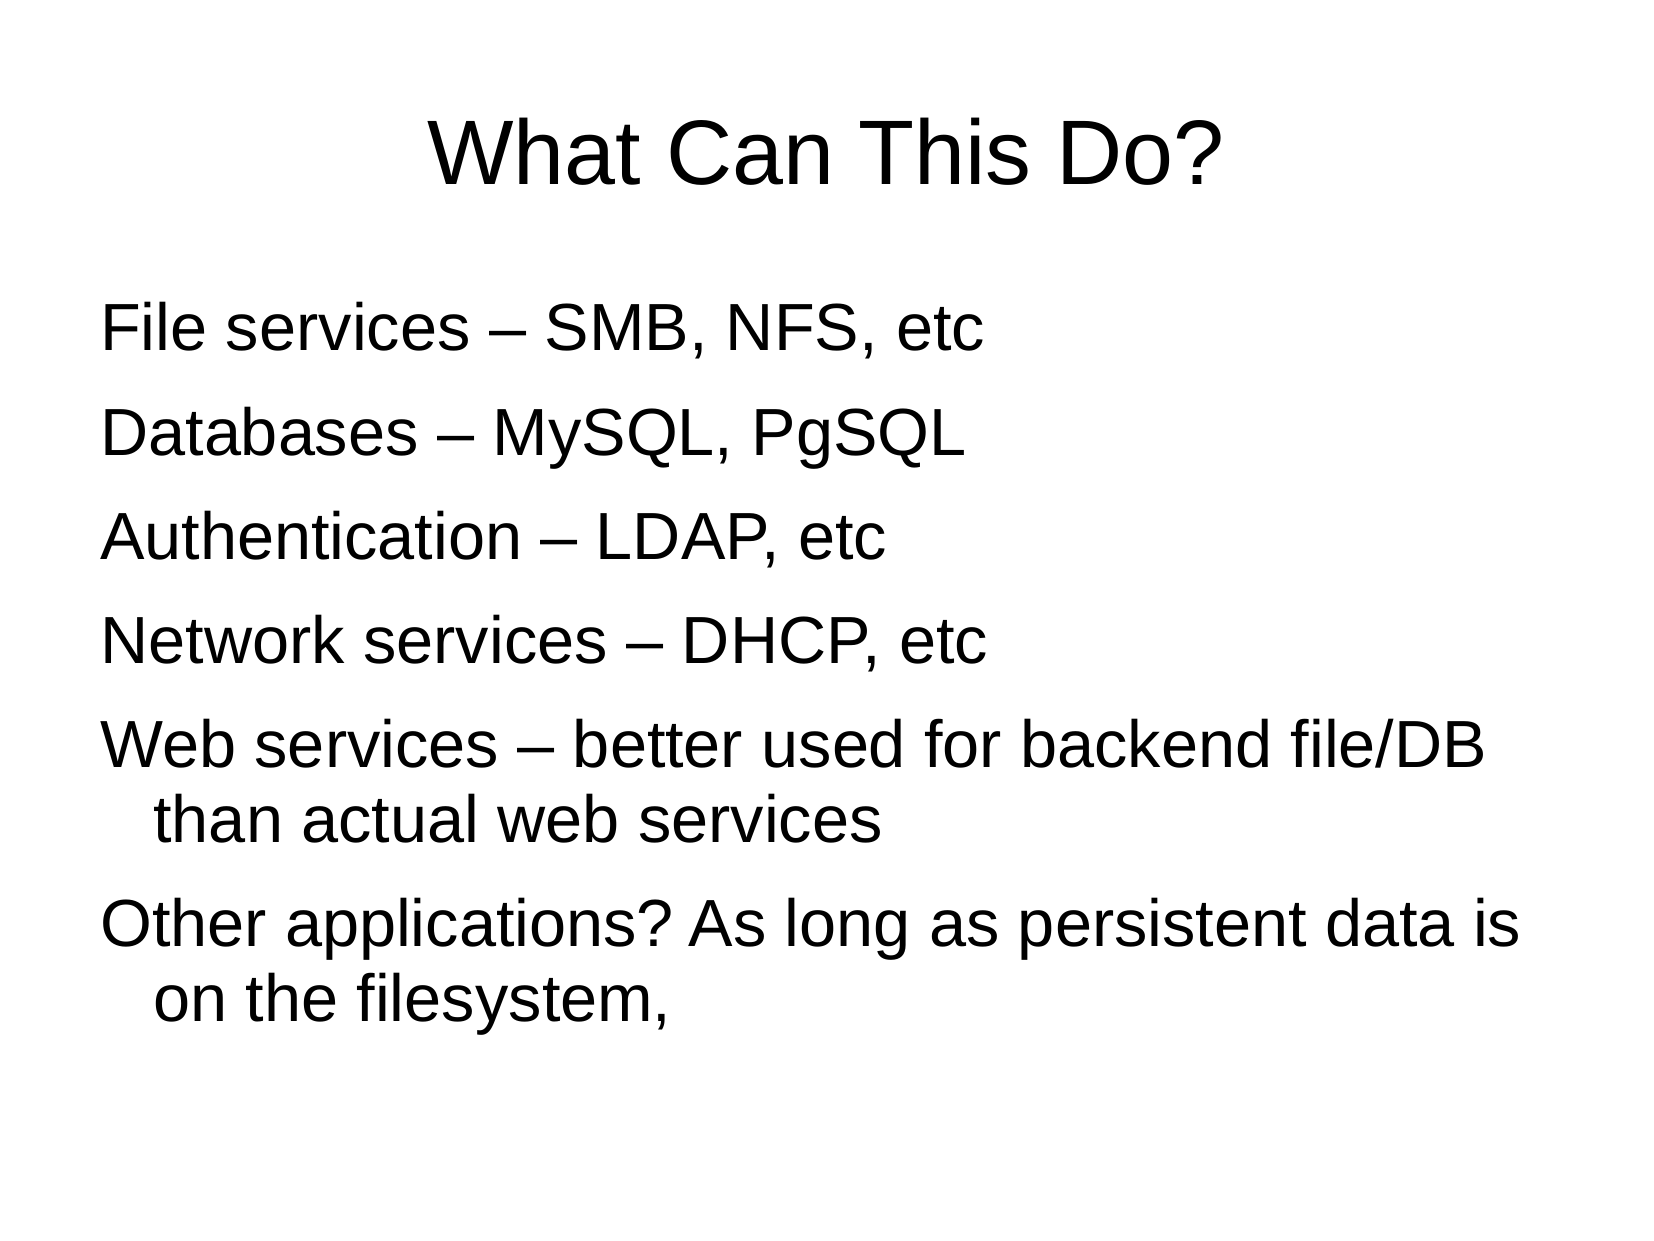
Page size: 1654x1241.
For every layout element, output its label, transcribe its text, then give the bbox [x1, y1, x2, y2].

title What Can This Do? [82, 49, 1571, 257]
list File services – SMB, NFS, etc Databases – MySQL, PgSQL Authentication – LDAP, etc Network services – DHCP, etc Web services – better used for backend file/DB than actual web services Other applications? As long as persistent data is on the filesystem, [82, 290, 1571, 1094]
